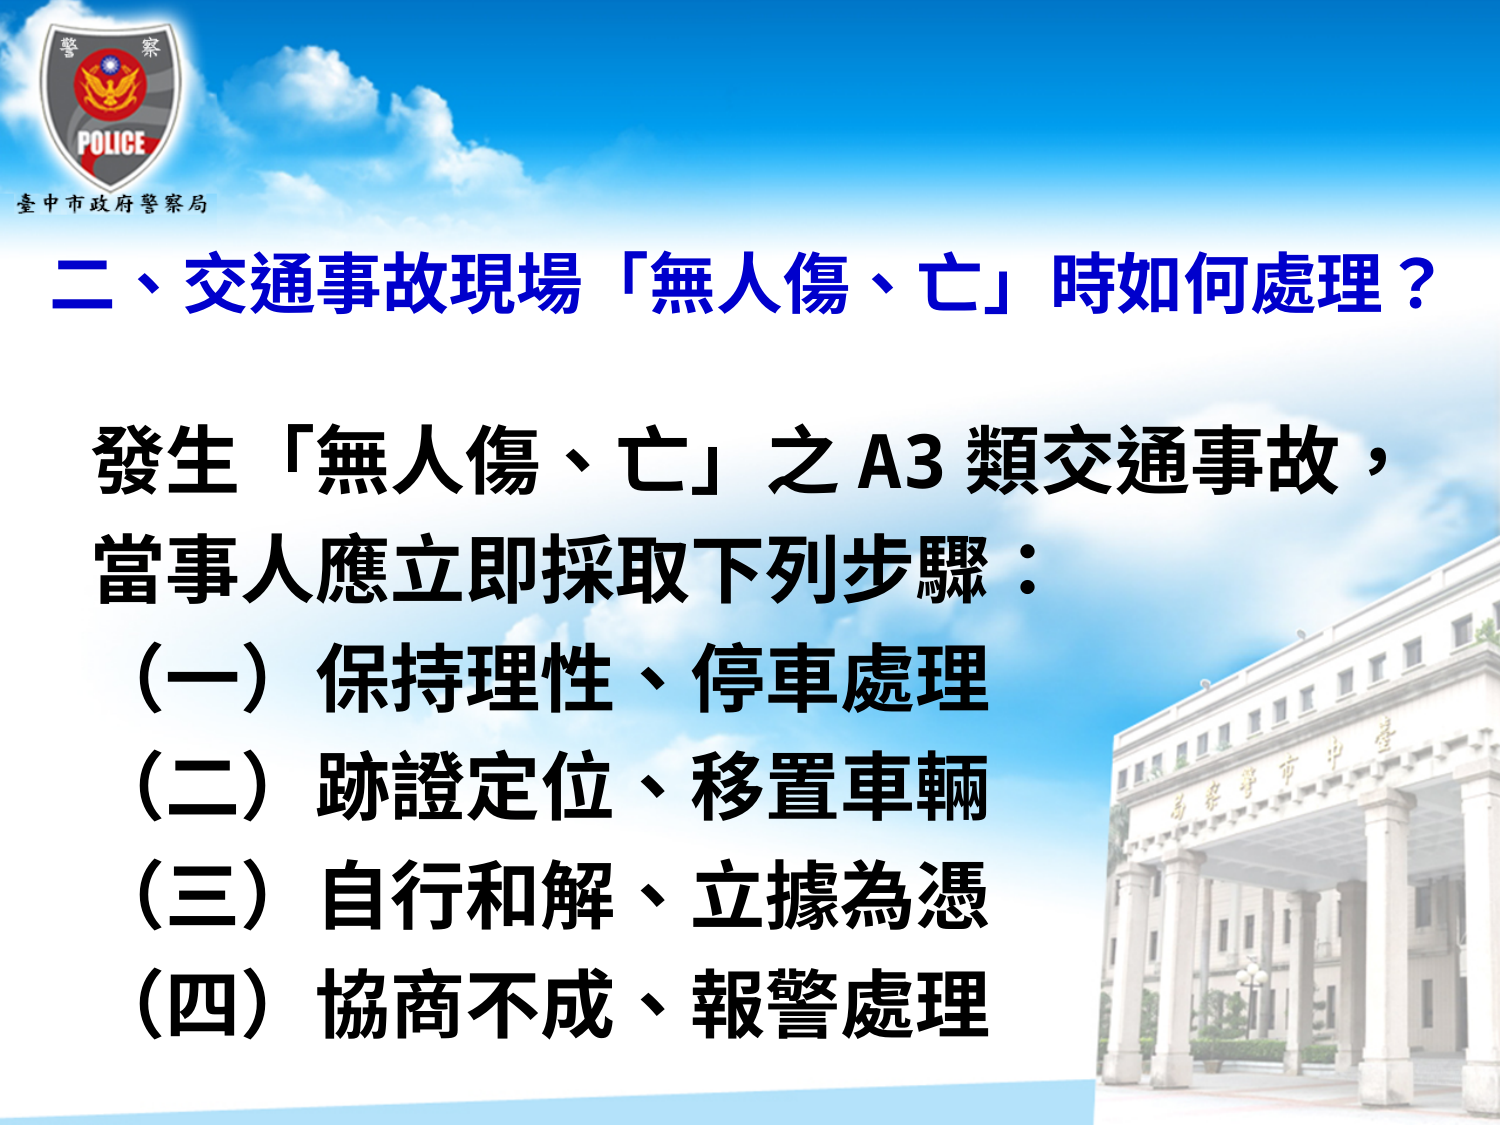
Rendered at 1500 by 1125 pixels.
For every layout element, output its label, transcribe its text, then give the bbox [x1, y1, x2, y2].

list 發生「無人傷、亡」之A3類交通事故， 當事人應立即採取下列步驟： （一）保持理性、停車處理 （二）跡證定位、移置車輛 （三）自行和解、立據為憑 （四）協商不成、報警處理 [75, 406, 1426, 1125]
picture [0, 377, 1500, 1125]
title 二、交通事故現場「無人傷、亡」時如何處理？ [0, 188, 1500, 377]
picture [0, 0, 1500, 188]
